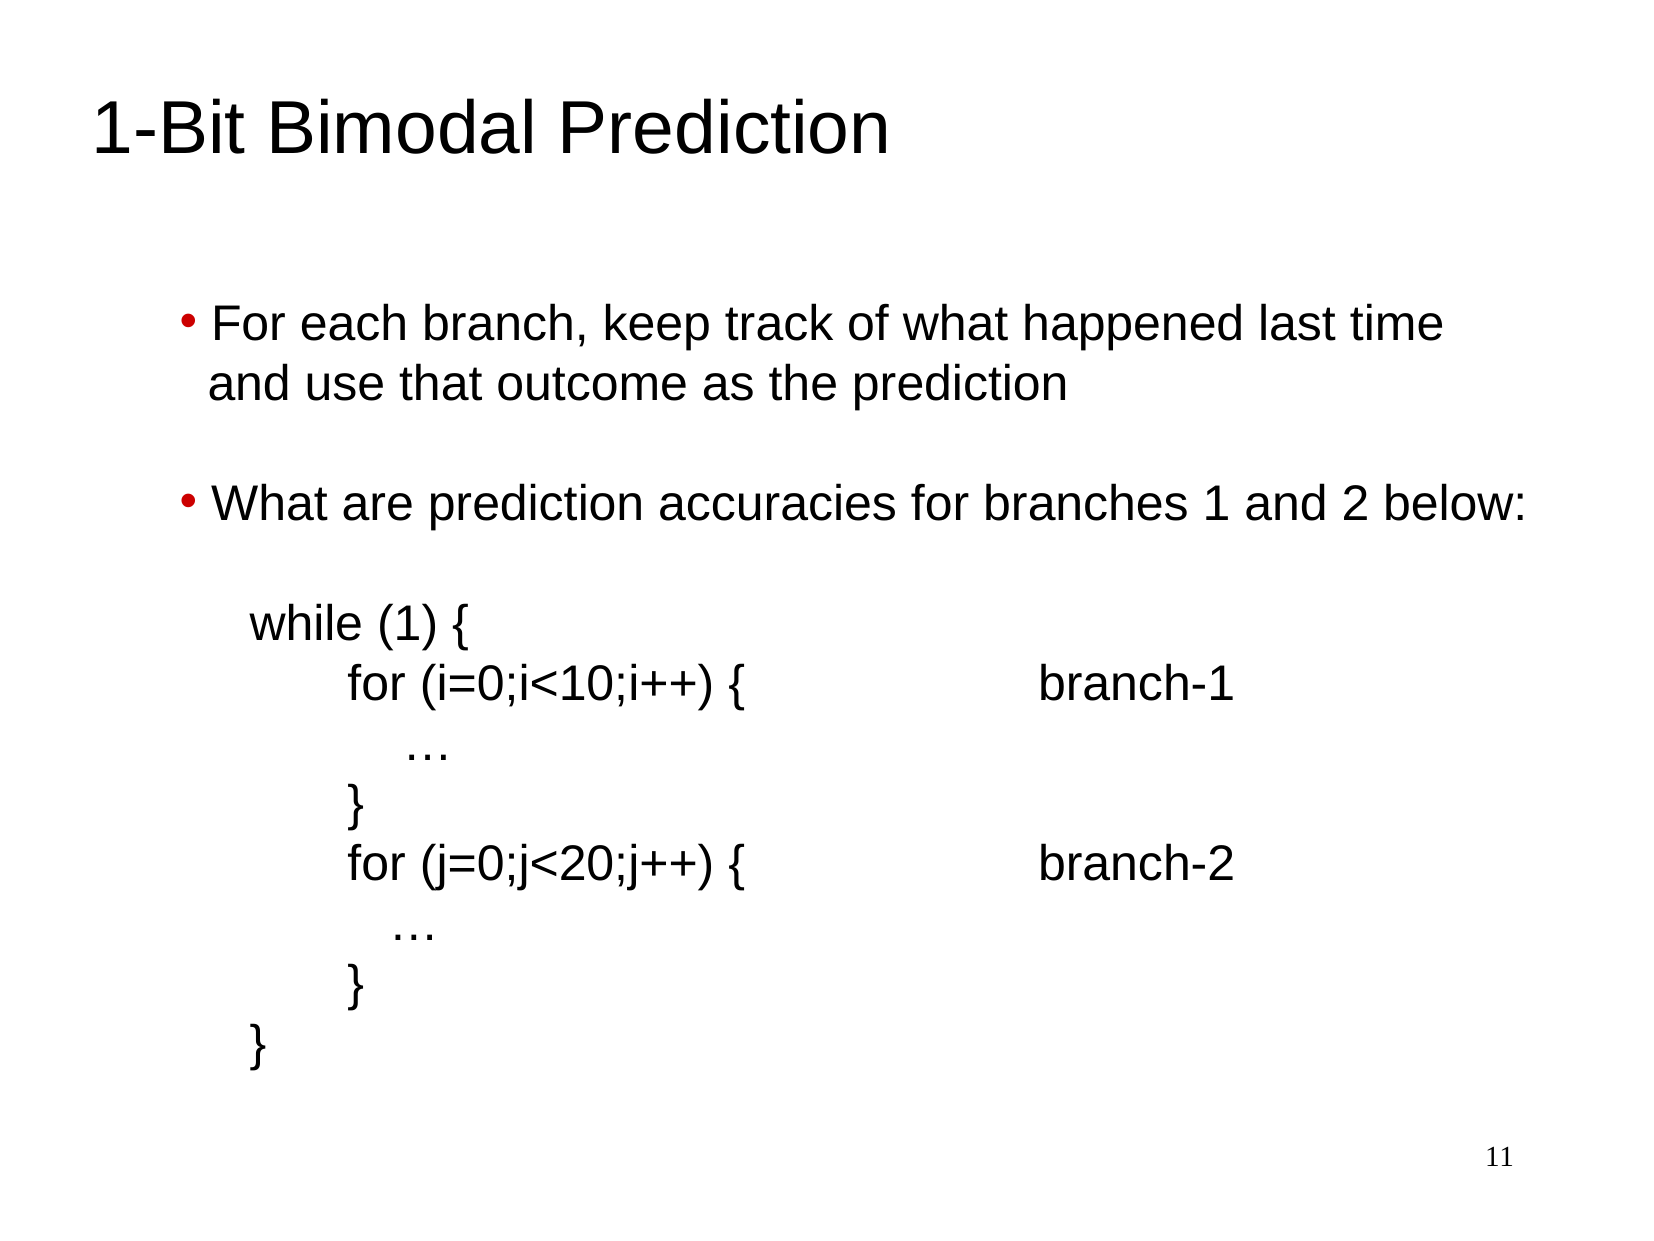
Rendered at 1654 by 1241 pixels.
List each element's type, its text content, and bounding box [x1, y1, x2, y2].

text_box 1-Bit Bimodal Prediction [76, 71, 908, 177]
text_box For each branch, keep track of what happened last time and use that outcome as the prediction What are prediction accuracies for branches 1 and 2 below: while (1) { for (i=0;i<10;i++) { branch-1 … } for (j=0;j<20;j++) { branch-2 … } } [164, 282, 1544, 1079]
text_box <number> [1184, 1129, 1530, 1213]
